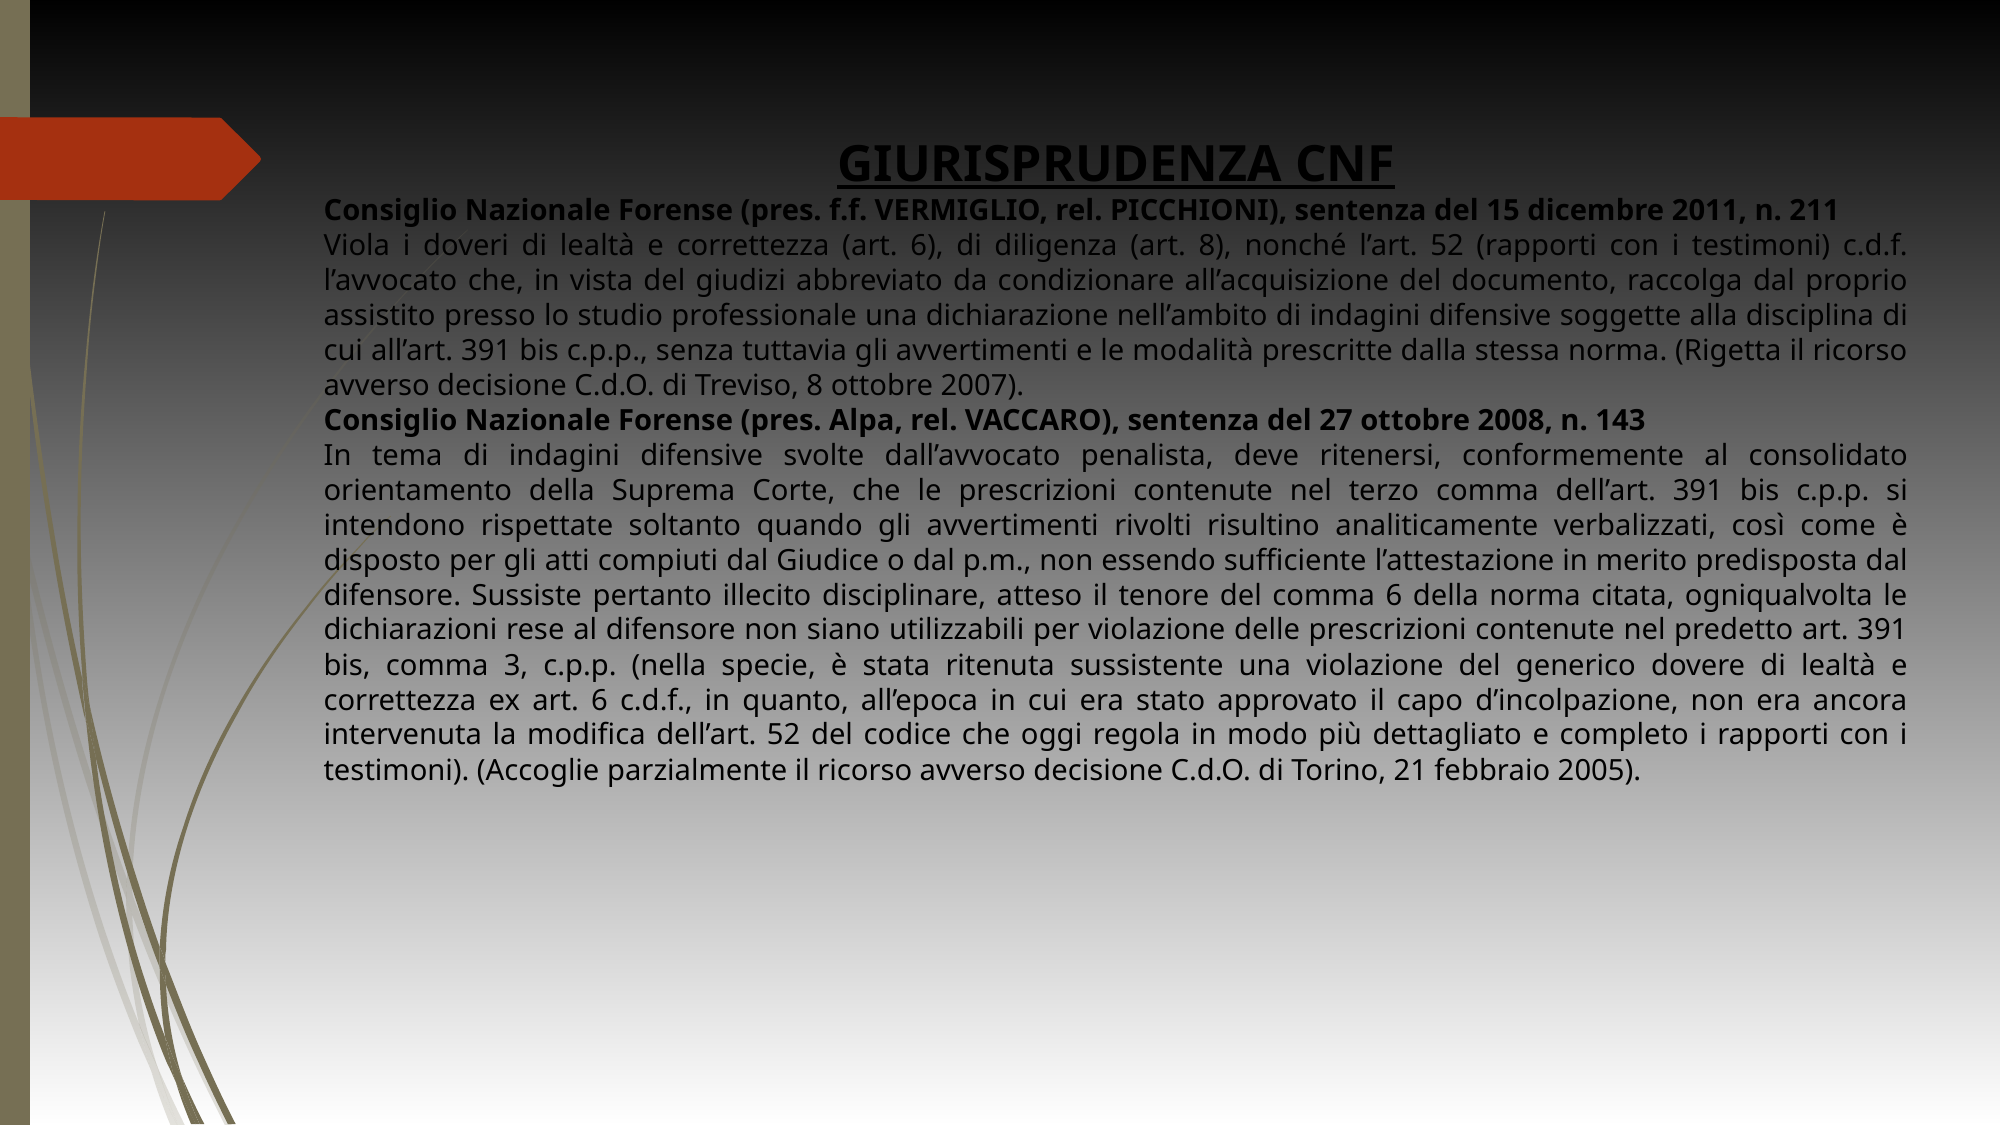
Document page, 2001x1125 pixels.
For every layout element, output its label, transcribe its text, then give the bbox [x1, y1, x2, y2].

list GIURISPRUDENZA CNF Consiglio Nazionale Forense (pres. f.f. VERMIGLIO, rel. PICCHIONI), sentenza del 15 dicembre 2011, n. 211 Viola i doveri di lealtà e correttezza (art. 6), di diligenza (art. 8), nonché l’art. 52 (rapporti con i testimoni) c.d.f. l’avvocato che, in vista del giudizi abbreviato da condizionare all’acquisizione del documento, raccolga dal proprio assistito presso lo studio professionale una dichiarazione nell’ambito di indagini difensive soggette alla disciplina di cui all’art. 391 bis c.p.p., senza tuttavia gli avvertimenti e le modalità prescritte dalla stessa norma. (Rigetta il ricorso avverso decisione C.d.O. di Treviso, 8 ottobre 2007). Consiglio Nazionale Forense (pres. Alpa, rel. VACCARO), sentenza del 27 ottobre 2008, n. 143 In tema di indagini difensive svolte dall’avvocato penalista, deve ritenersi, conformemente al consolidato orientamento della Suprema Corte, che le prescrizioni contenute nel terzo comma dell’art. 391 bis c.p.p. si intendono rispettate soltanto quando gli avvertimenti rivolti risultino analiticamente verbalizzati, così come è disposto per gli atti compiuti dal Giudice o dal p.m., non essendo sufficiente l’attestazione in merito predisposta dal difensore. Sussiste pertanto illecito disciplinare, atteso il tenore del comma 6 della norma citata, ogniqualvolta le dichiarazioni rese al difensore non siano utilizzabili per violazione delle prescrizioni contenute nel predetto art. 391 bis, comma 3, c.p.p. (nella specie, è stata ritenuta sussistente una violazione del generico dovere di lealtà e correttezza ex art. 6 c.d.f., in quanto, all’epoca in cui era stato approvato il capo d’incolpazione, non era ancora intervenuta la modifica dell’art. 52 del codice che oggi regola in modo più dettagliato e completo i rapporti con i testimoni). (Accoglie parzialmente il ricorso avverso decisione C.d.O. di Torino, 21 febbraio 2005). [289, 124, 1924, 1035]
